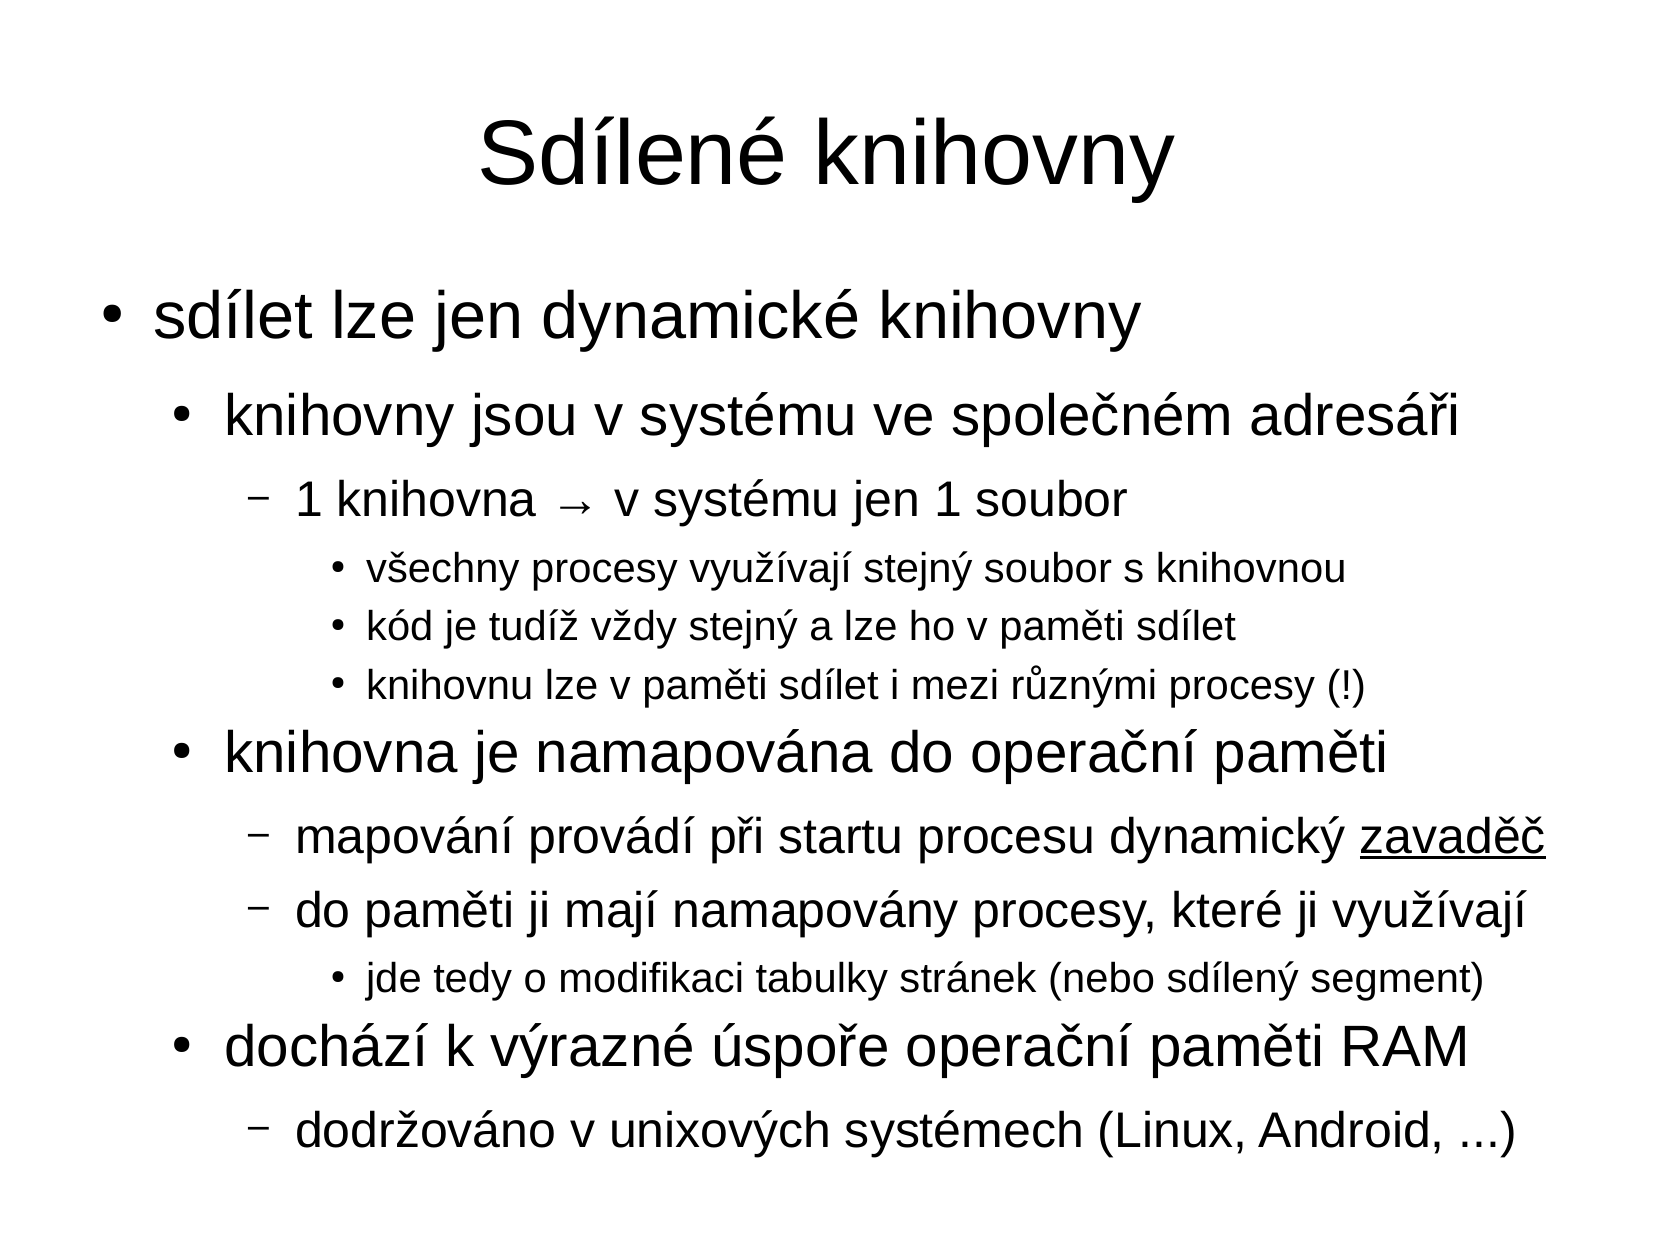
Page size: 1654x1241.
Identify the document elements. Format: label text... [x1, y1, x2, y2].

title Sdílené knihovny [82, 56, 1571, 250]
list sdílet lze jen dynamické knihovny knihovny jsou v systému ve společném adresáři 1 knihovna → v systému jen 1 soubor všechny procesy využívají stejný soubor s knihovnou kód je tudíž vždy stejný a lze ho v paměti sdílet knihovnu lze v paměti sdílet i mezi různými procesy (!) knihovna je namapována do operační paměti mapování provádí při startu procesu dynamický zavaděč do paměti ji mají namapovány procesy, které ji využívají jde tedy o modifikaci tabulky stránek (nebo sdílený segment) dochází k výrazné úspoře operační paměti RAM dodržováno v unixových systémech (Linux, Android, ...) [82, 278, 1622, 1158]
